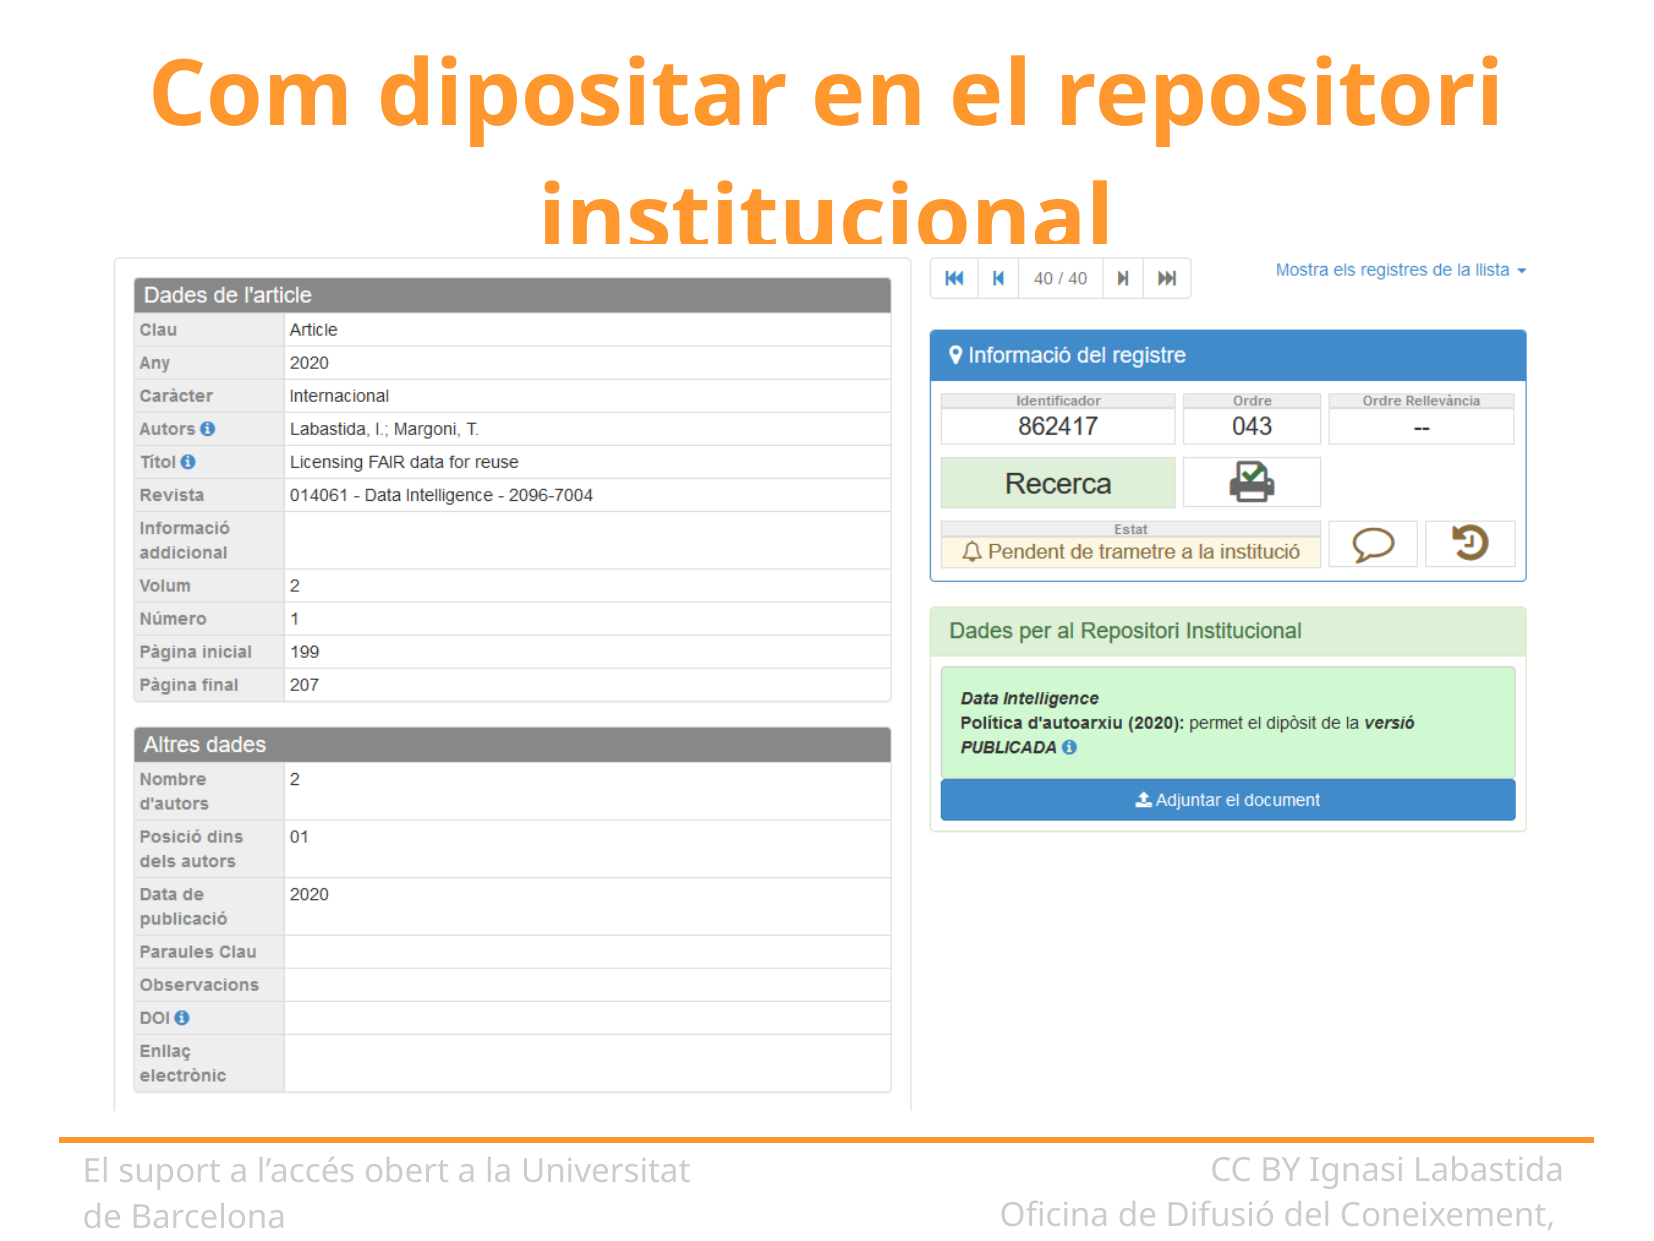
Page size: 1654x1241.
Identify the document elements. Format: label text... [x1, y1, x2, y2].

title Com dipositar en el repositori institucional [82, 49, 1571, 257]
picture [98, 244, 1555, 1111]
